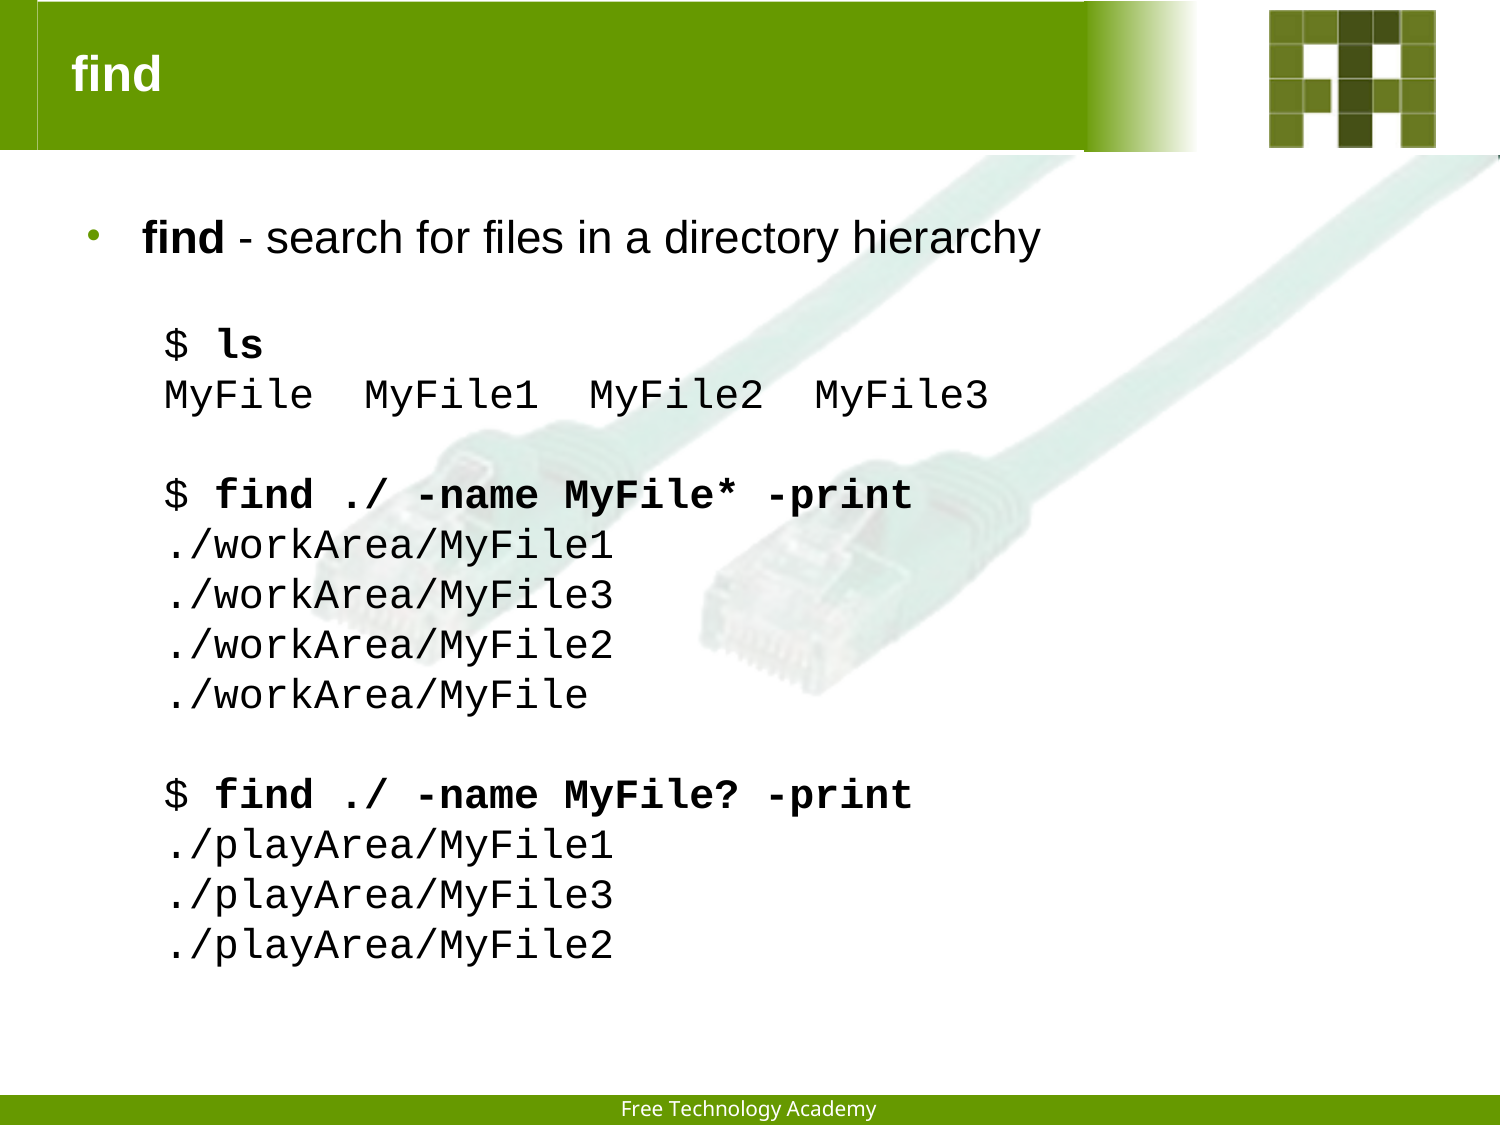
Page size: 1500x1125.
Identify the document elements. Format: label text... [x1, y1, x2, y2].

text_box $ ls MyFile MyFile1 MyFile2 MyFile3 $ find ./ -name MyFile* -print ./workArea/MyFile1 ./workArea/MyFile3 ./workArea/MyFile2 ./workArea/MyFile $ find ./ -name MyFile? -print ./playArea/MyFile1 ./playArea/MyFile3 ./playArea/MyFile2 [149, 322, 1004, 1075]
picture [1269, 10, 1436, 148]
title find [56, 1, 1107, 152]
list find - search for files in a directory hierarchy [70, 200, 1382, 322]
